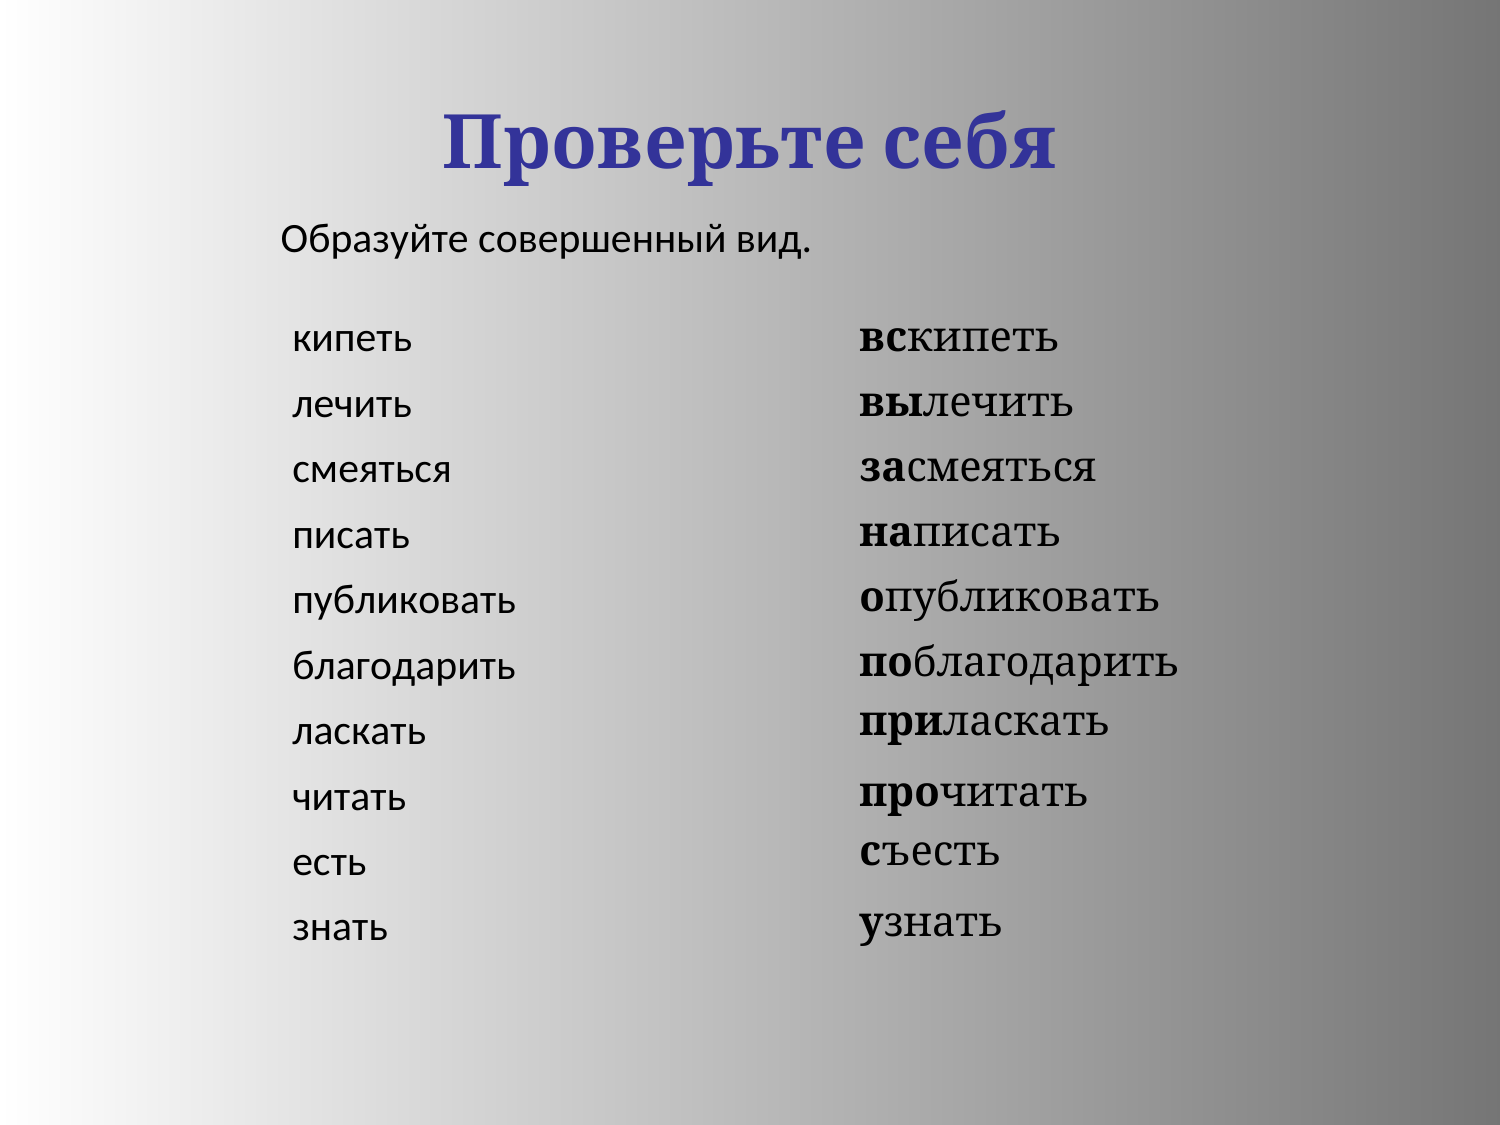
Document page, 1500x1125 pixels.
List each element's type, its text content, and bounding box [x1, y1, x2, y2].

text_box узнать [844, 887, 1412, 953]
text_box прочитать [844, 757, 1412, 816]
table_header кипеть [278, 339, 844, 368]
text_box вскипеть [844, 302, 1412, 367]
table_cell [846, 695, 1413, 761]
table_cell [846, 891, 1413, 957]
table_cell ласкать [278, 695, 846, 761]
text_box опубликовать [844, 562, 1412, 627]
table_cell [846, 826, 1413, 891]
table_cell знать [278, 891, 846, 957]
text_box поблагодарить [844, 627, 1412, 686]
list Образуйте совершенный вид. [265, 203, 1426, 339]
table_cell есть [278, 826, 846, 891]
text_box засмеяться [844, 432, 1412, 497]
text_box вылечить [844, 367, 1412, 432]
table_cell смеяться [278, 433, 844, 499]
table_cell благодарить [278, 630, 844, 695]
table_cell публиковать [278, 564, 844, 630]
text_box написать [844, 497, 1412, 562]
text_box приласкать [844, 686, 1412, 752]
table_cell писать [278, 499, 844, 564]
table_cell лечить [278, 368, 844, 433]
title Проверьте себя [75, 45, 1426, 233]
table_cell читать [278, 761, 844, 826]
text_box съесть [844, 816, 1412, 882]
